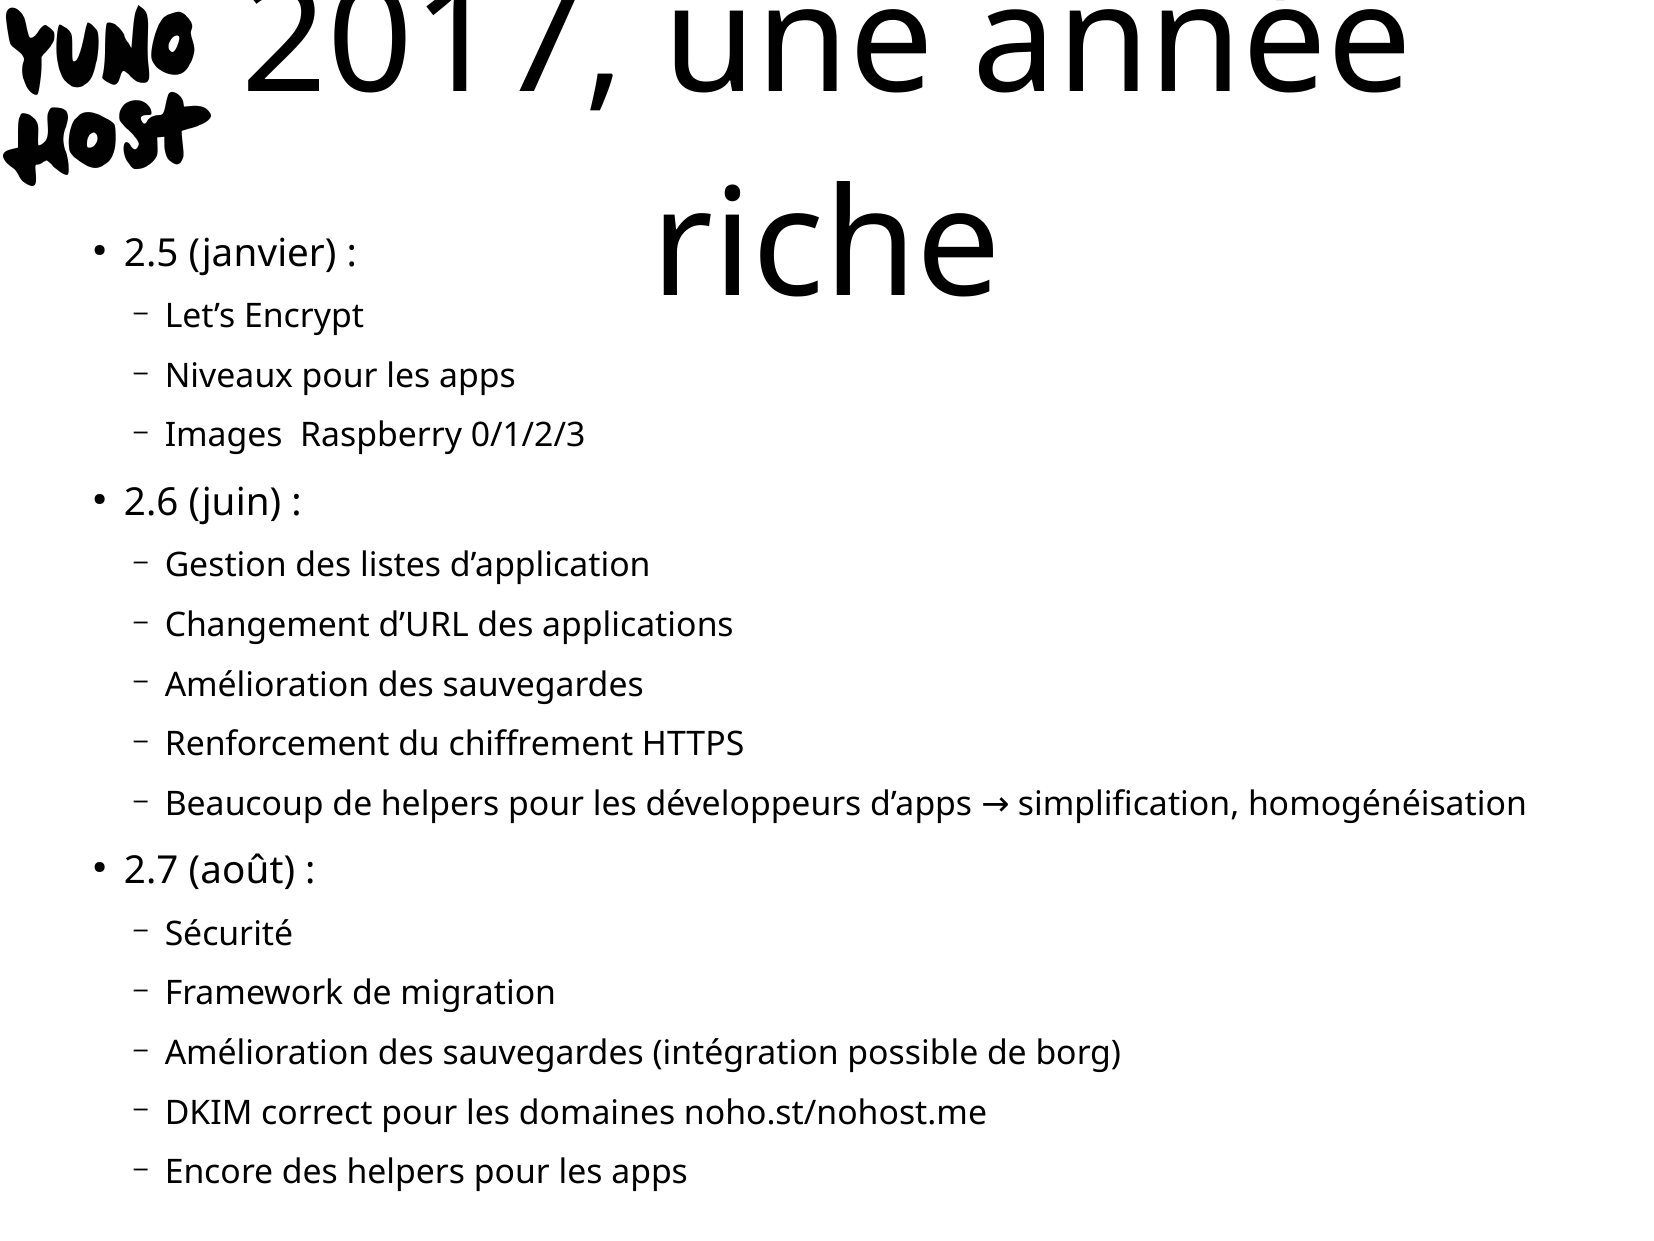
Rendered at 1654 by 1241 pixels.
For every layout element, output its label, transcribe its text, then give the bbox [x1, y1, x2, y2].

picture [3, 5, 211, 186]
list 2.5 (janvier) : Let’s Encrypt Niveaux pour les apps Images Raspberry 0/1/2/3 2.6 (juin) : Gestion des listes d’application Changement d’URL des applications Amélioration des sauvegardes Renforcement du chiffrement HTTPS Beaucoup de helpers pour les développeurs d’apps → simplification, homogénéisation 2.7 (août) : Sécurité Framework de migration Amélioration des sauvegardes (intégration possible de borg) DKIM correct pour les domaines noho.st/nohost.me Encore des helpers pour les apps [82, 225, 1571, 1201]
title 2017, une année riche [82, 31, 1571, 225]
